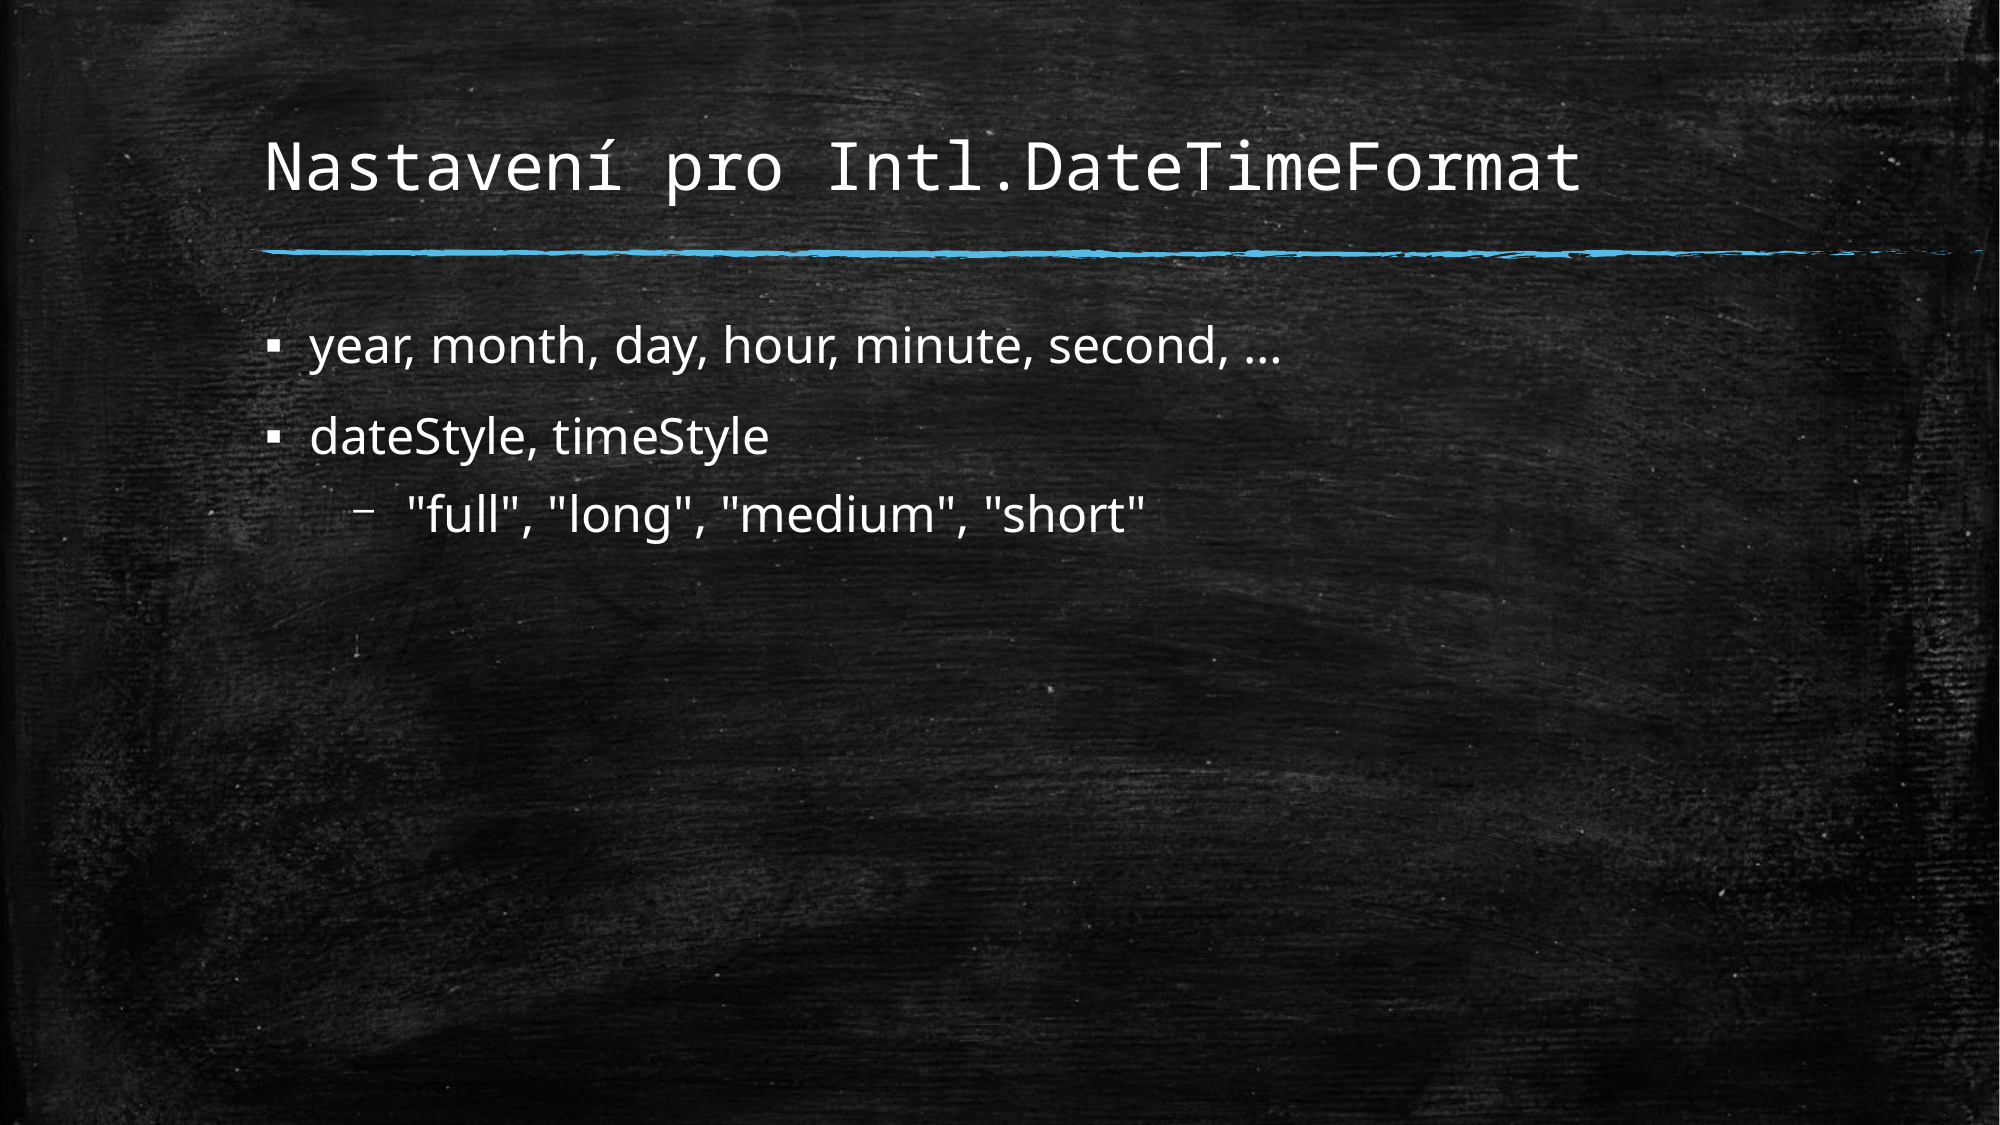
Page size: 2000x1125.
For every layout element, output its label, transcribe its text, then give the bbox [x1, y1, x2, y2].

picture [0, 0, 2000, 1125]
title Nastavení pro Intl.DateTimeFormat [249, 45, 1750, 213]
list year, month, day, hour, minute, second, … dateStyle, timeStyle "full", "long", "medium", "short" [249, 312, 1750, 1013]
